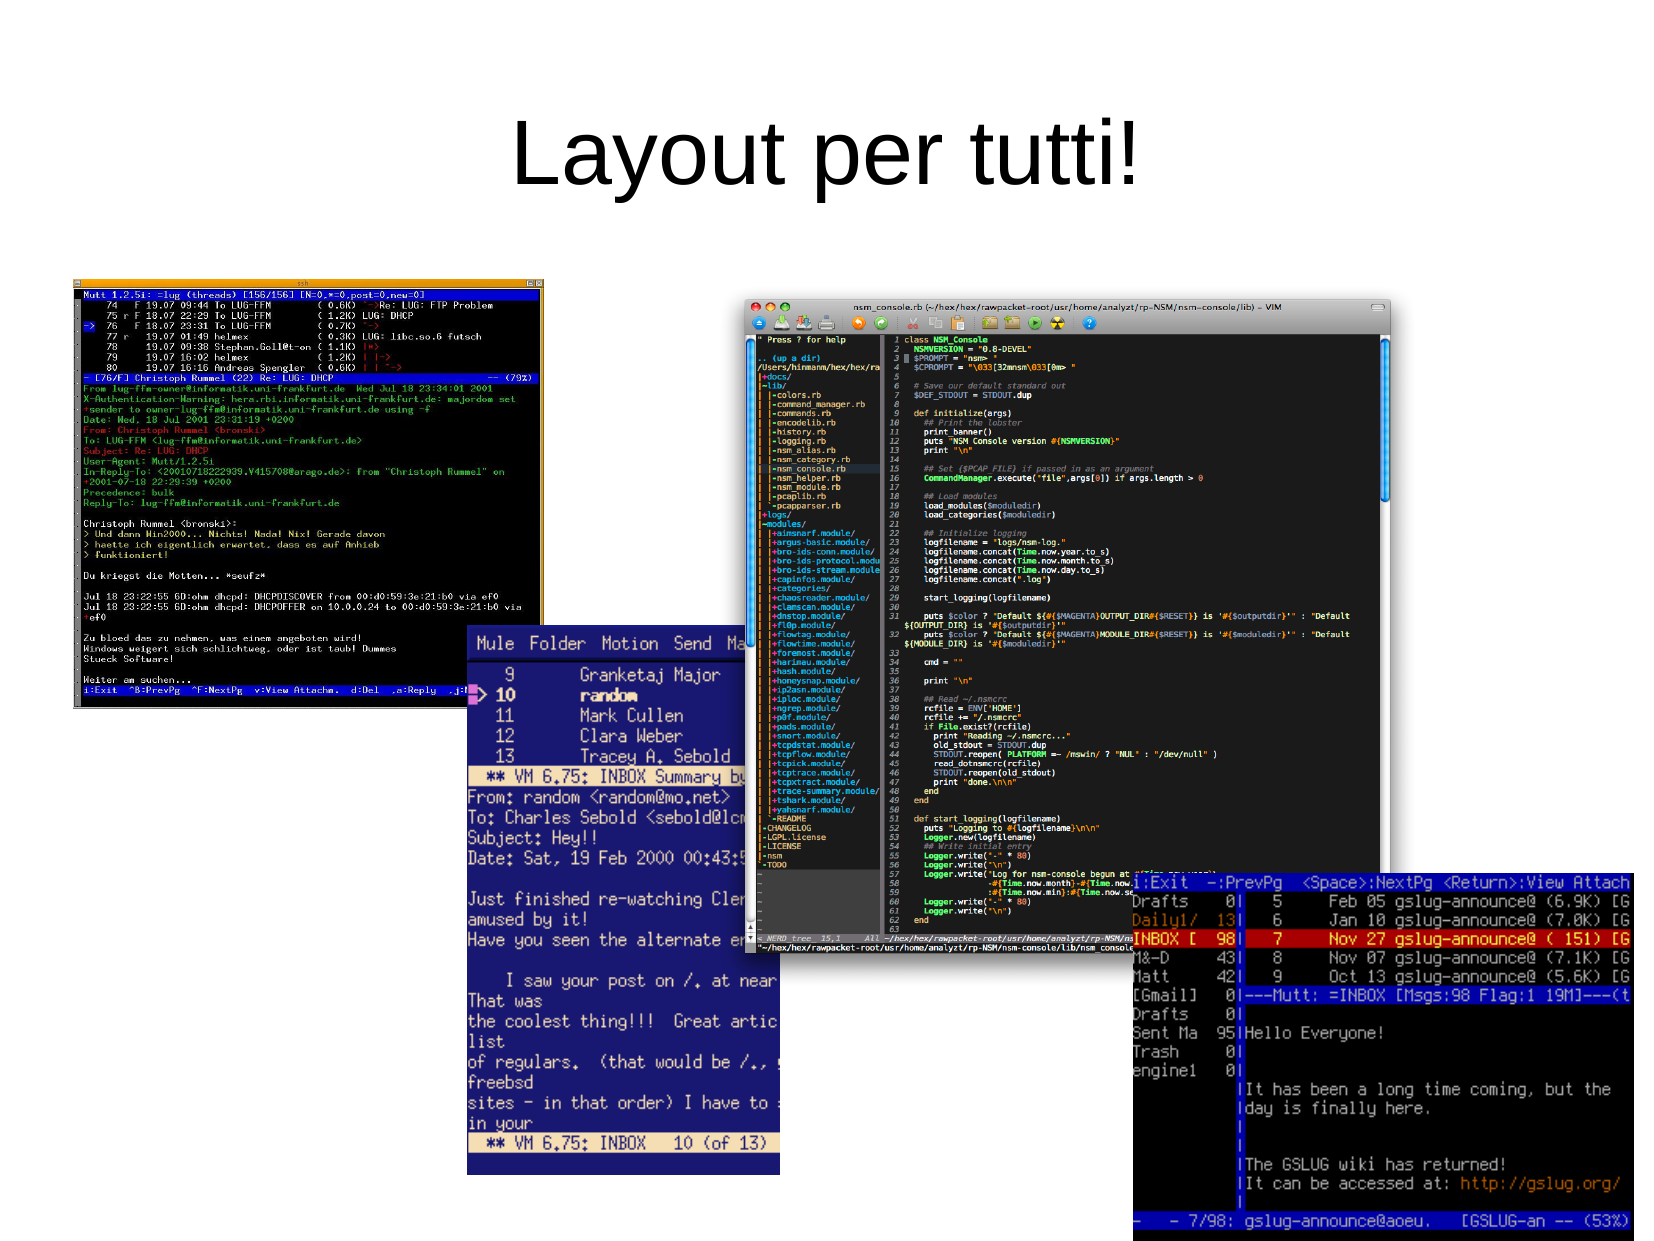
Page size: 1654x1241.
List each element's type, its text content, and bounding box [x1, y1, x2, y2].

picture [73, 279, 1634, 1241]
title Layout per tutti! [82, 49, 1571, 257]
